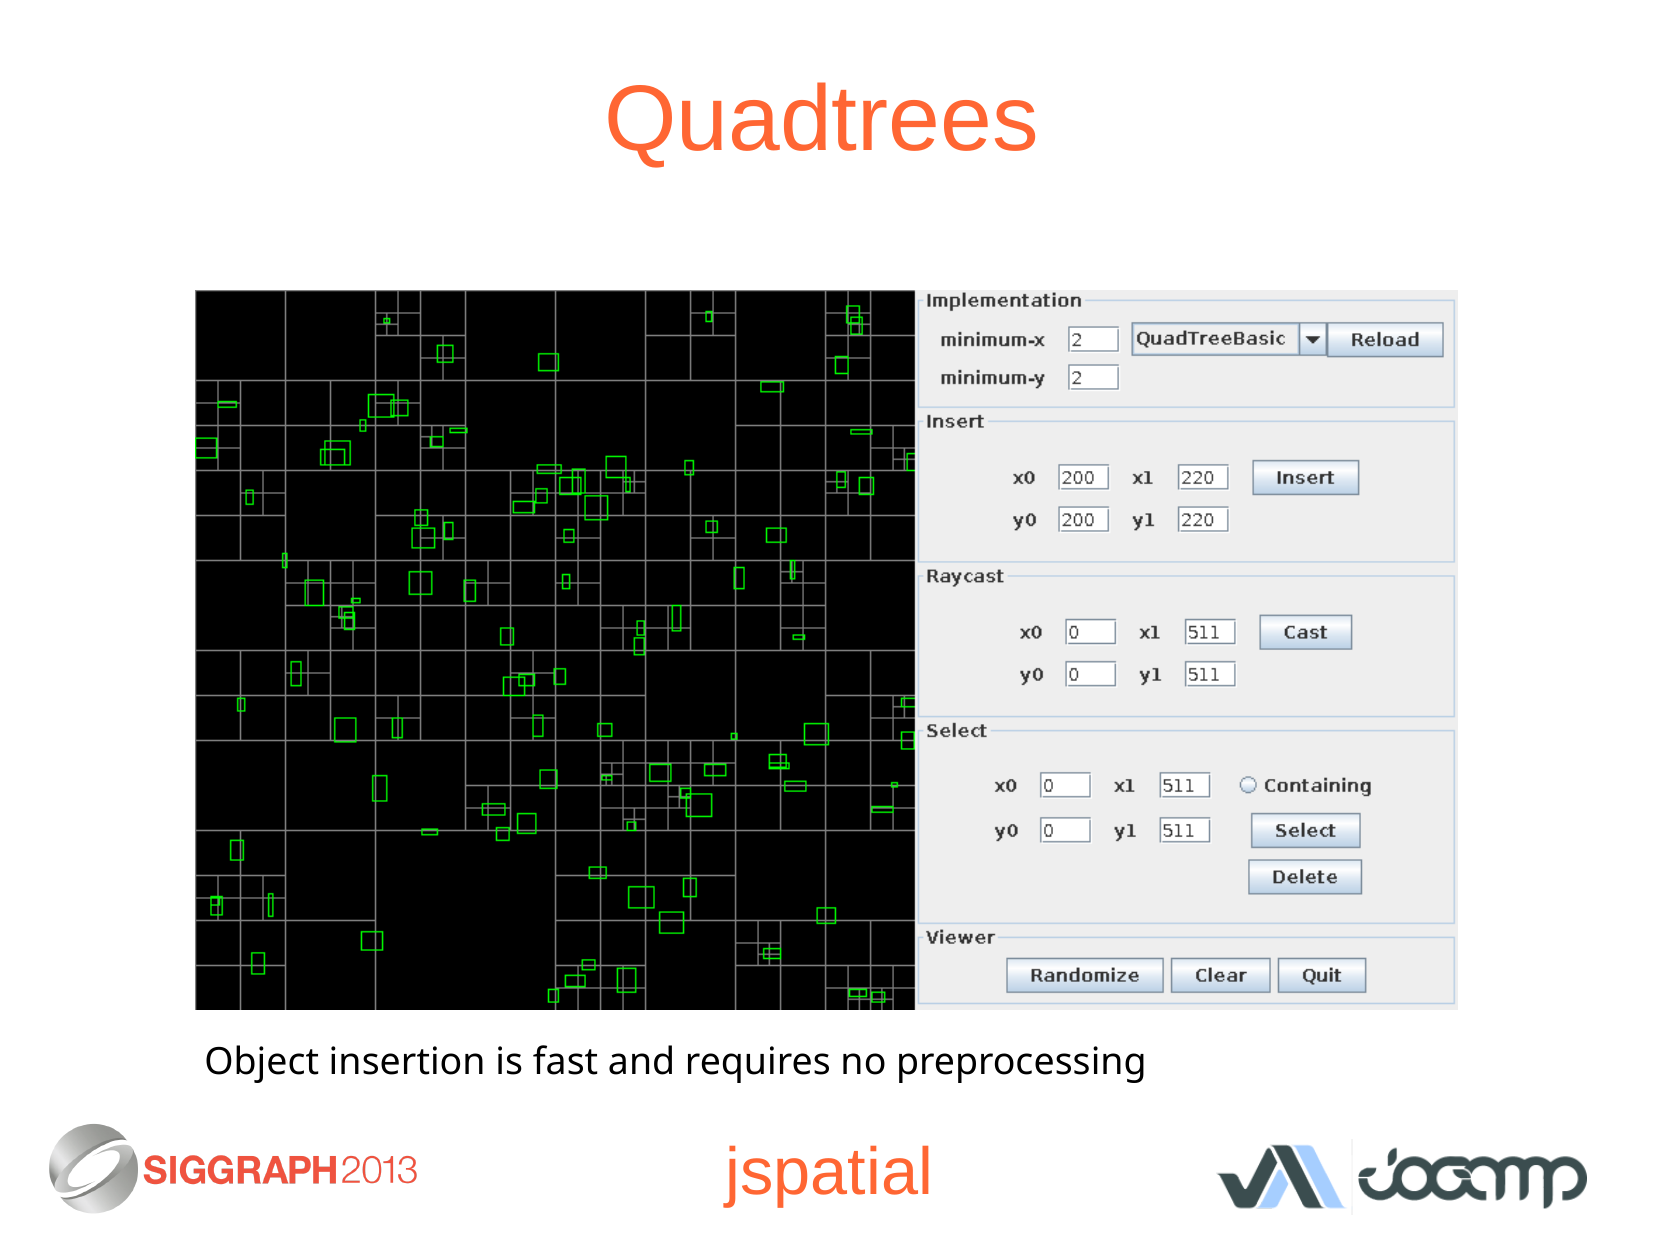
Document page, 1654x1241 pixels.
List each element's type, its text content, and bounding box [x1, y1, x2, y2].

title Quadtrees [68, 49, 1576, 188]
text_box Object insertion is fast and requires no preprocessing [189, 1027, 1224, 1086]
picture [1215, 1139, 1587, 1215]
title jspatial [642, 1125, 1016, 1217]
picture [195, 290, 1458, 1010]
picture [45, 1122, 421, 1215]
